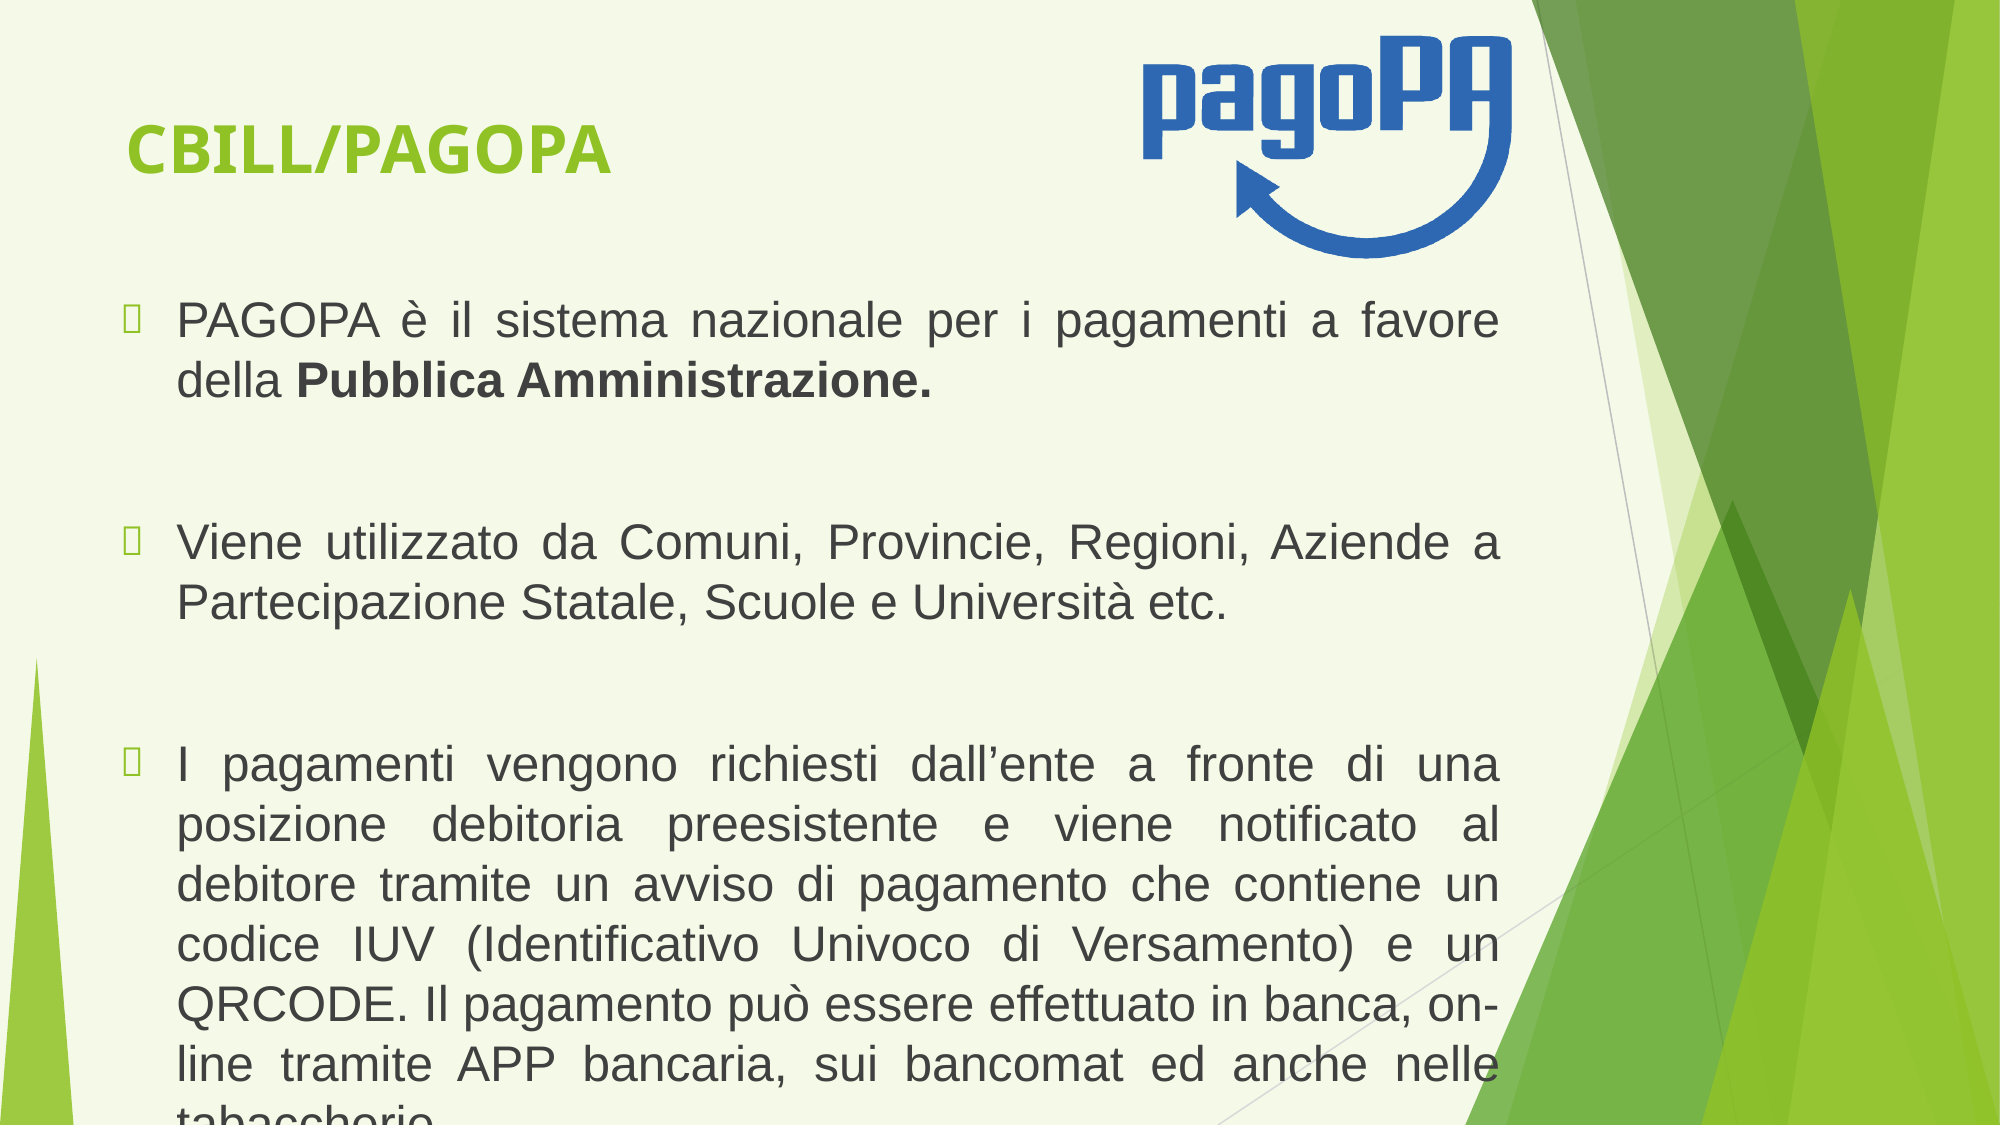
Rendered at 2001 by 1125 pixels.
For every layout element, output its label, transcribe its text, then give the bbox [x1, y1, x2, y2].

title CBILL/PAGOPA [111, 99, 1025, 280]
list PAGOPA è il sistema nazionale per i pagamenti a favore della Pubblica Amministrazione. Viene utilizzato da Comuni, Provincie, Regioni, Aziende a Partecipazione Statale, Scuole e Università etc. I pagamenti vengono richiesti dall’ente a fronte di una posizione debitoria preesistente e viene notificato al debitore tramite un avviso di pagamento che contiene un codice IUV (Identificativo Univoco di Versamento) e un QRCODE. Il pagamento può essere effettuato in banca, on-line tramite APP bancaria, sui bancomat ed anche nelle tabaccherie. [105, 280, 1516, 1025]
picture [1025, 0, 1621, 372]
